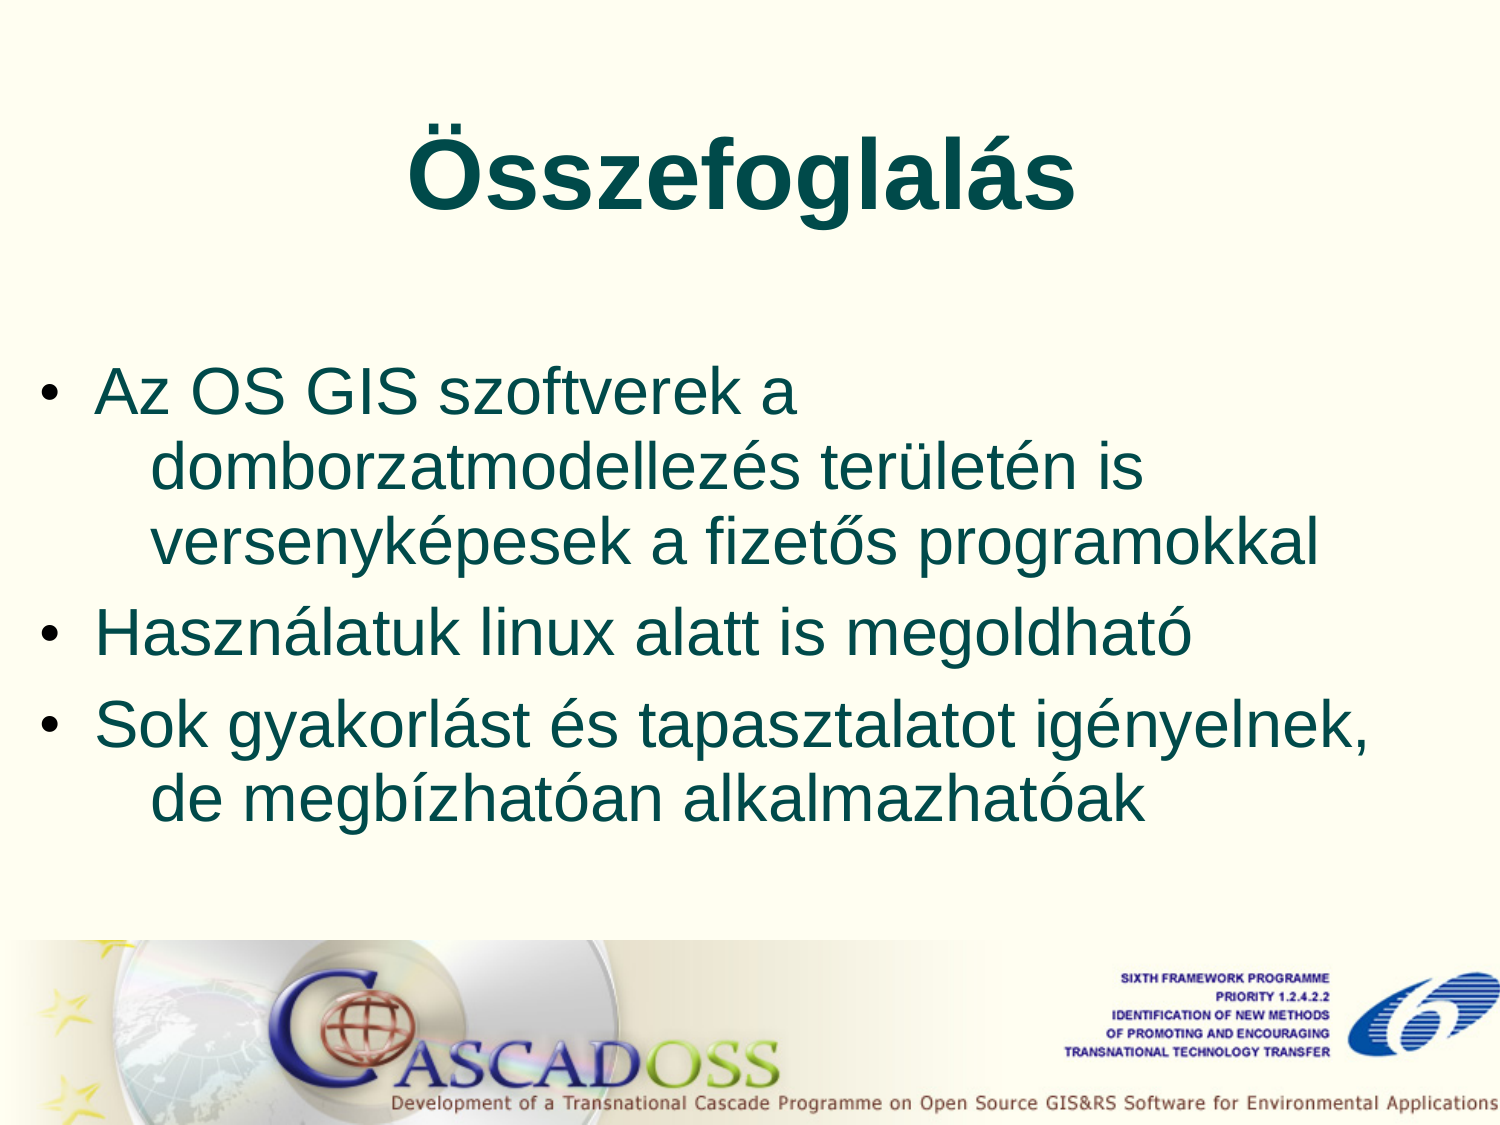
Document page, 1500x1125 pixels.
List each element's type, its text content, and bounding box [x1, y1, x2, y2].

title Összefoglalás [67, 88, 1418, 261]
list Az OS GIS szoftverek a domborzatmodellezés területén is versenyképesek a fizetős programokkal Használatuk linux alatt is megoldható Sok gyakorlást és tapasztalatot igényelnek, de megbízhatóan alkalmazhatóak [38, 354, 1447, 886]
picture [0, 940, 1500, 1125]
